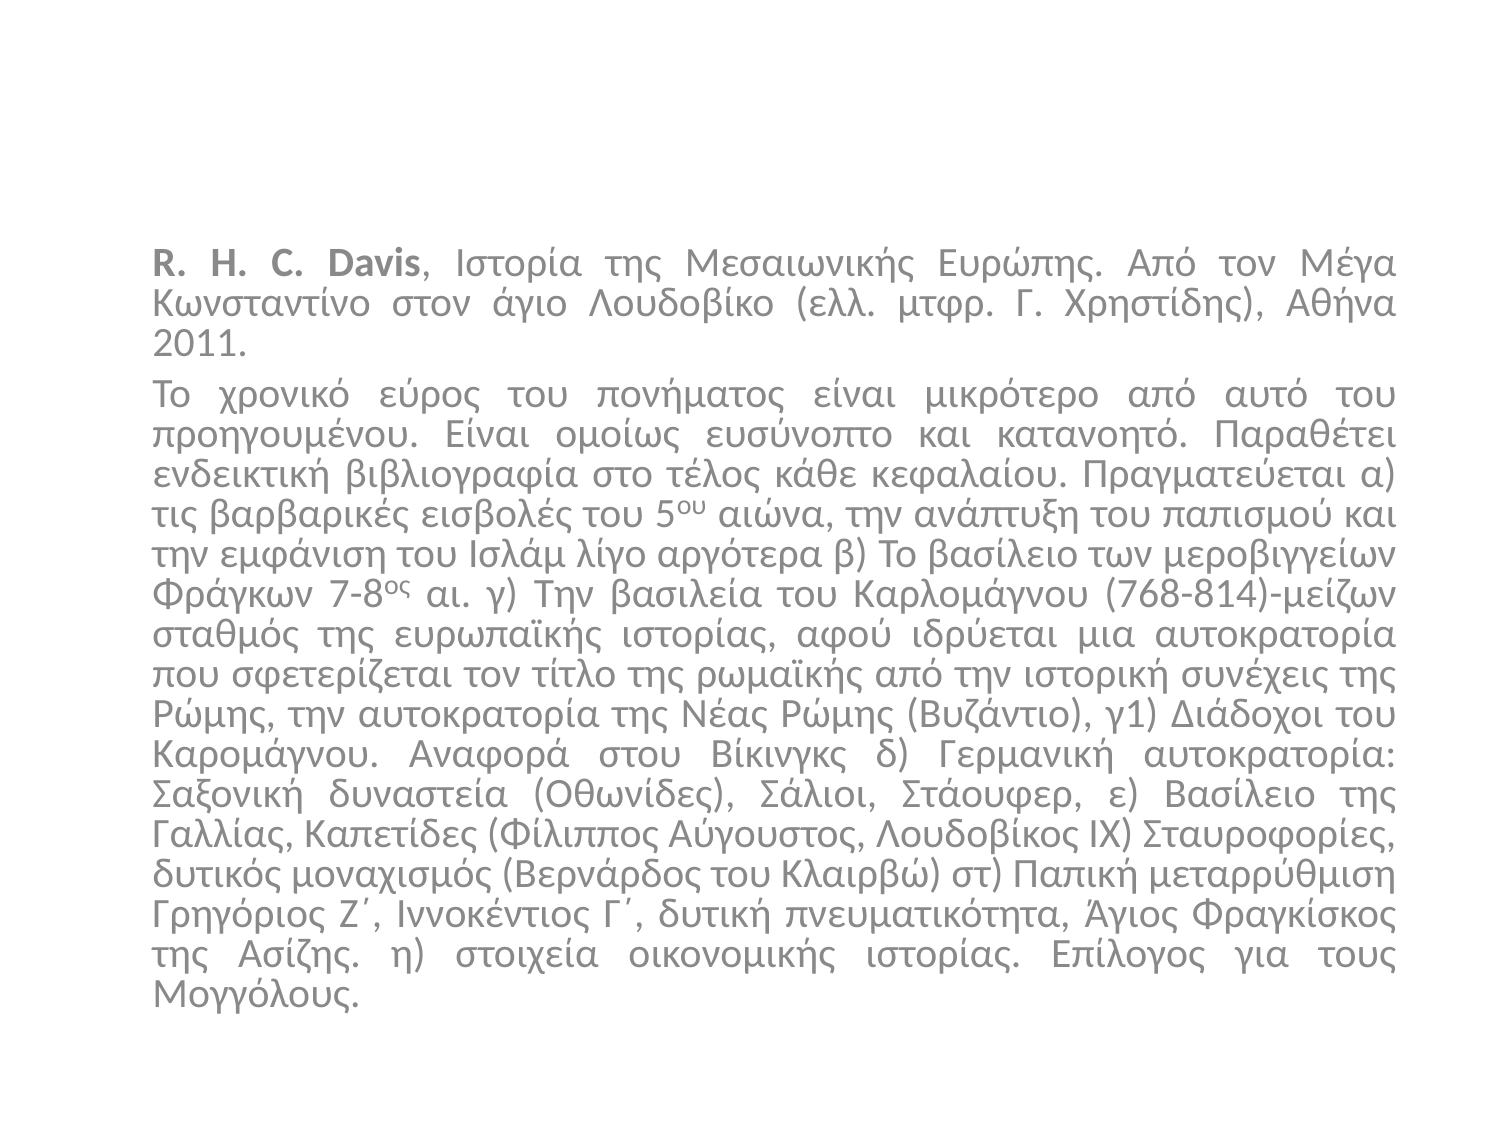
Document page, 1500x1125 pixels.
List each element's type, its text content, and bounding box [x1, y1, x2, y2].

subtitle R. H. C. Davis, Ιστορία της Μεσαιωνικής Ευρώπης. Από τον Μέγα Κωνσταντίνο στον άγιο Λουδοβίκο (ελλ. μτφρ. Γ. Χρηστίδης), Αθήνα 2011. Το χρονικό εύρος του πονήματος είναι μικρότερο από αυτό του προηγουμένου. Είναι ομοίως ευσύνοπτο και κατανοητό. Παραθέτει ενδεικτική βιβλιογραφία στο τέλος κάθε κεφαλαίου. Πραγματεύεται α) τις βαρβαρικές εισβολές του 5ου αιώνα, την ανάπτυξη του παπισμού και την εμφάνιση του Ισλάμ λίγο αργότερα β) Το βασίλειο των μεροβιγγείων Φράγκων 7-8ος αι. γ) Την βασιλεία του Καρλομάγνου (768-814)-μείζων σταθμός της ευρωπαϊκής ιστορίας, αφού ιδρύεται μια αυτοκρατορία που σφετερίζεται τον τίτλο της ρωμαϊκής από την ιστορική συνέχεις της Ρώμης, την αυτοκρατορία της Νέας Ρώμης (Βυζάντιο), γ1) Διάδοχοι του Καρομάγνου. Αναφορά στου Βίκινγκς δ) Γερμανική αυτοκρατορία: Σαξονική δυναστεία (Οθωνίδες), Σάλιοι, Στάουφερ, ε) Βασίλειο της Γαλλίας, Καπετίδες (Φίλιππος Αύγουστος, Λουδοβίκος ΙΧ) Σταυροφορίες, δυτικός μοναχισμός (Βερνάρδος του Κλαιρβώ) στ) Παπική μεταρρύθμιση Γρηγόριος Ζ΄, Ιννοκέντιος Γ΄, δυτική πνευματικότητα, Άγιος Φραγκίσκος της Ασίζης. η) στοιχεία οικονομικής ιστορίας. Επίλογος για τους Μογγόλους. [137, 237, 1413, 1026]
